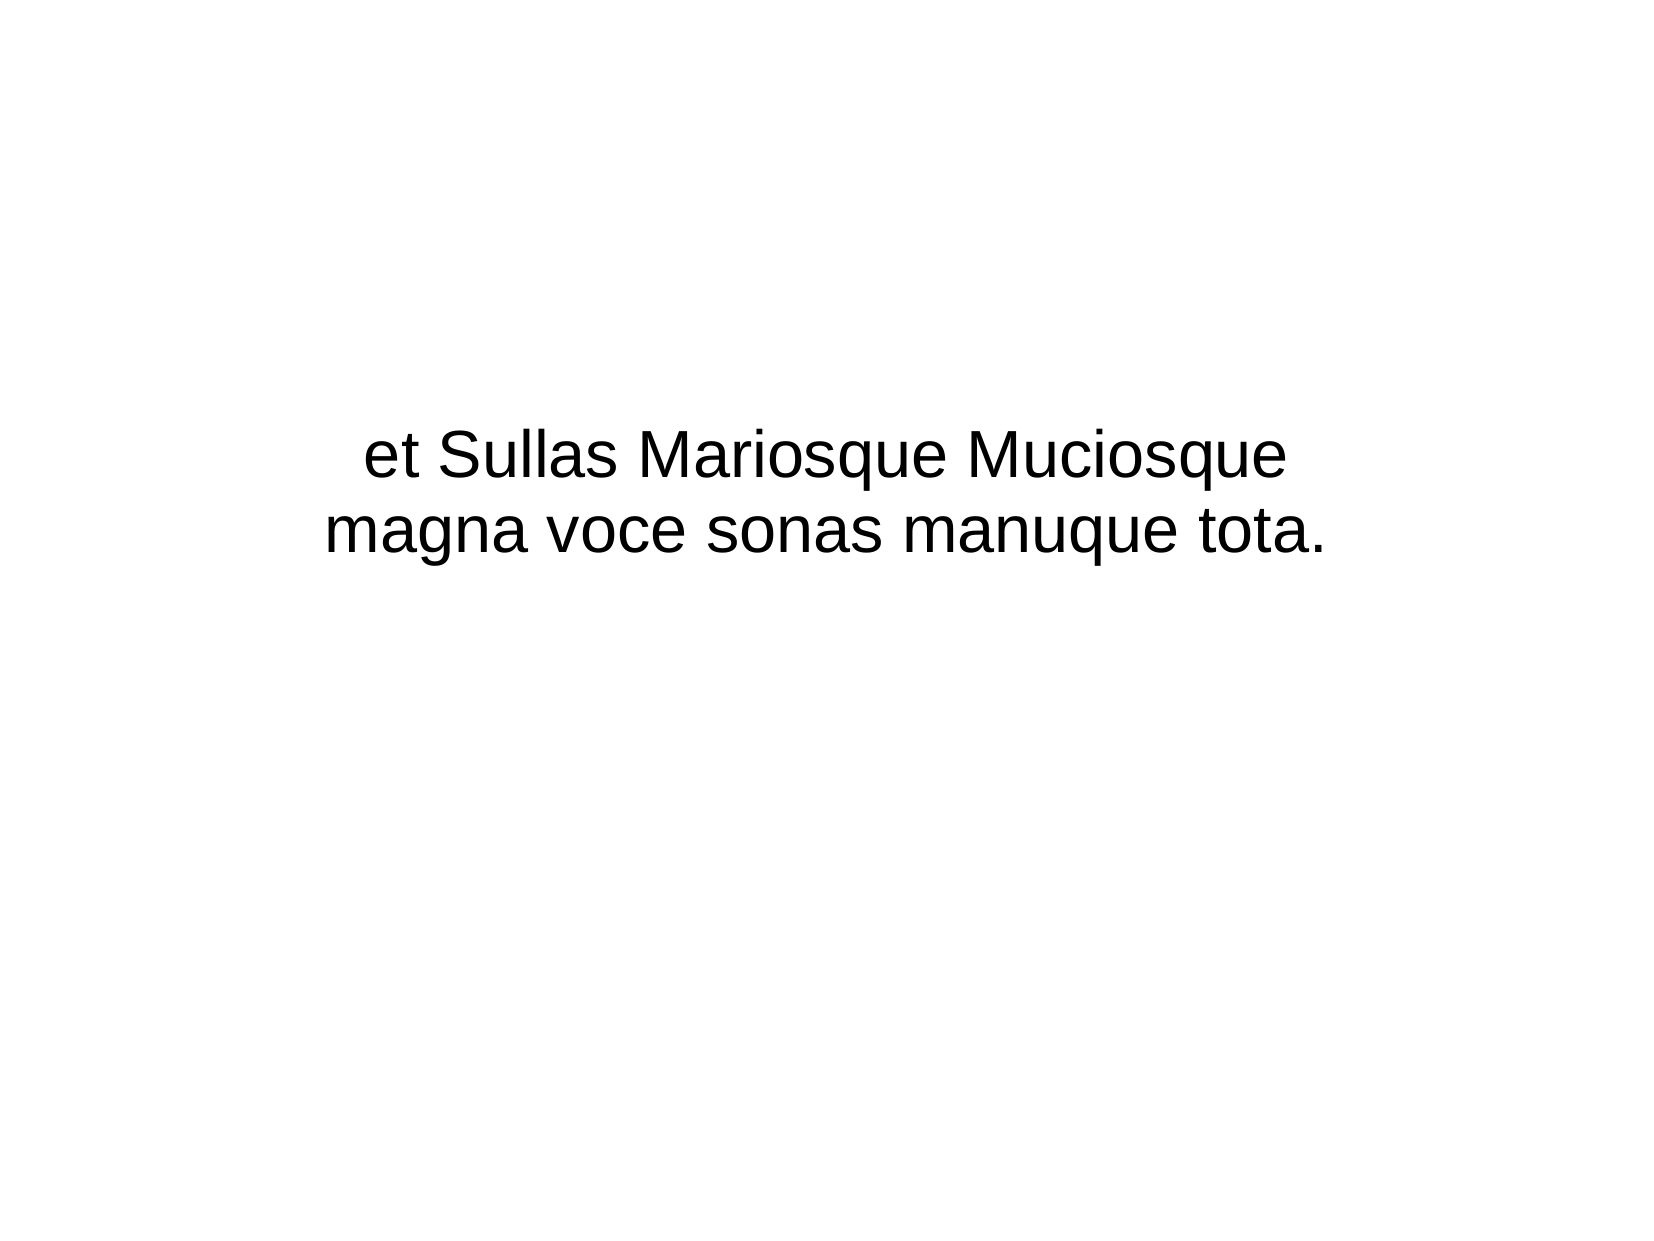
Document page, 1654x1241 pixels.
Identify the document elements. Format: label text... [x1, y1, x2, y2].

subtitle et Sullas Mariosque Muciosque magna voce sonas manuque tota. [82, 49, 1571, 1010]
